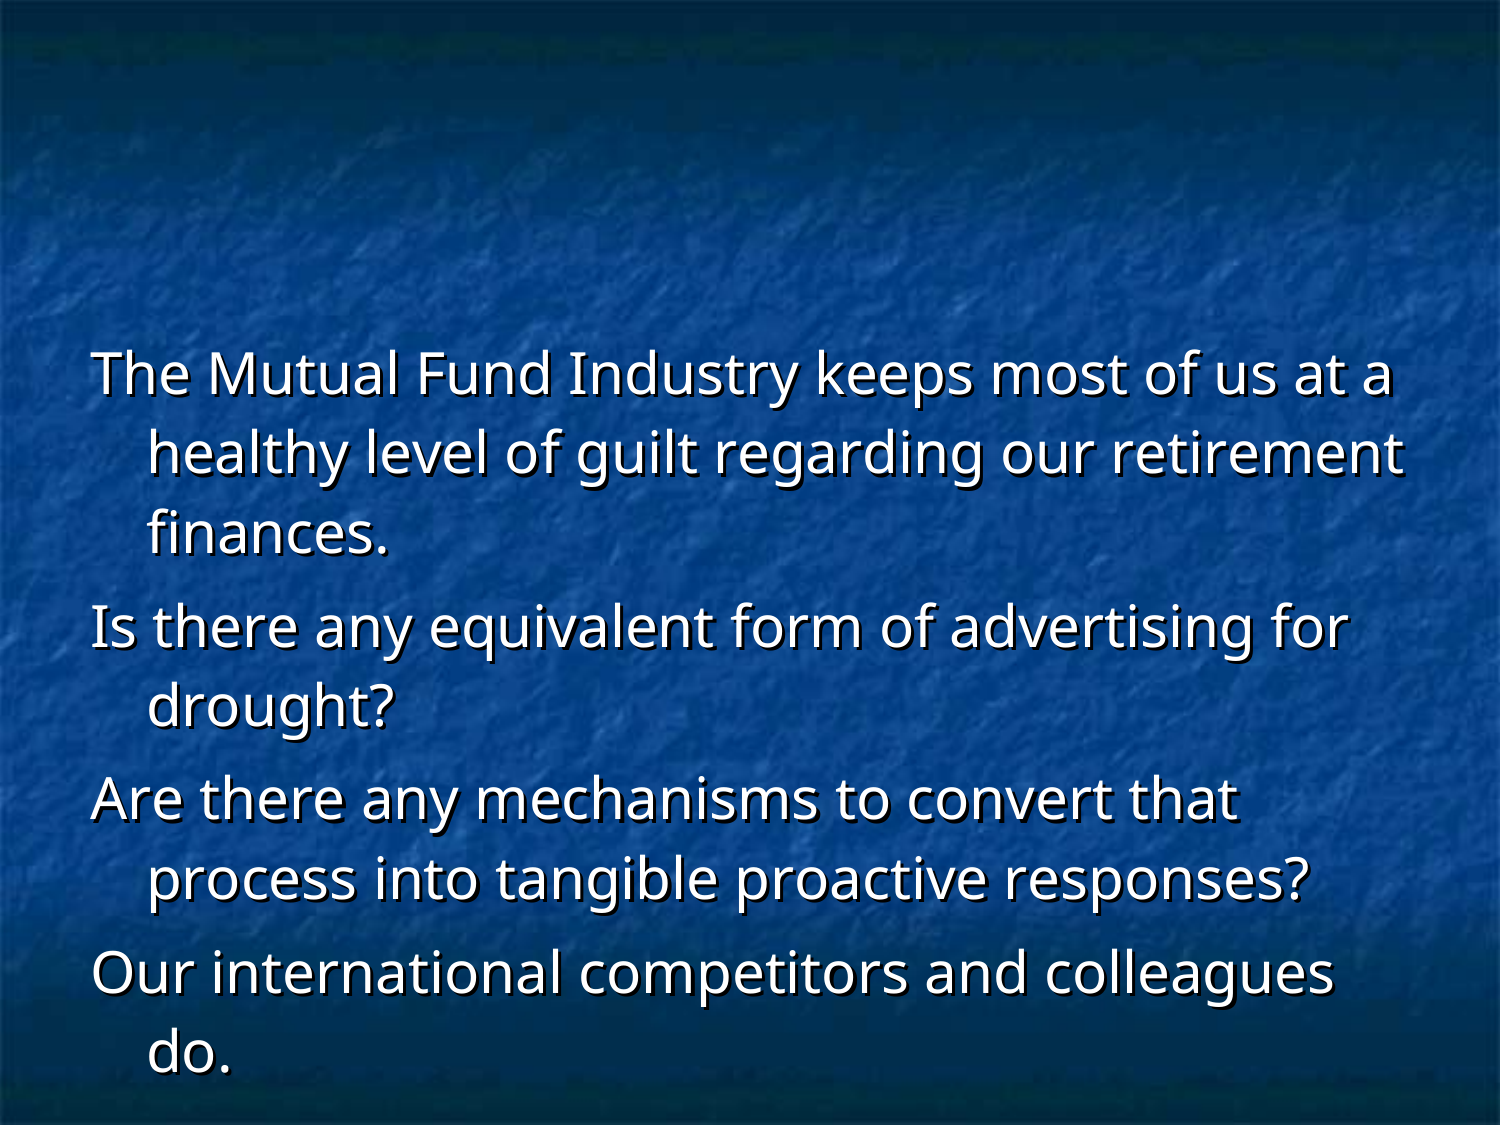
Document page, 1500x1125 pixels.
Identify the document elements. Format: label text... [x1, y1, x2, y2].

text_box The Mutual Fund Industry keeps most of us at a healthy level of guilt regarding our retirement finances. Is there any equivalent form of advertising for drought? Are there any mechanisms to convert that process into tangible proactive responses? Our international competitors and colleagues do. [75, 324, 1426, 1001]
picture [0, 0, 1500, 1125]
